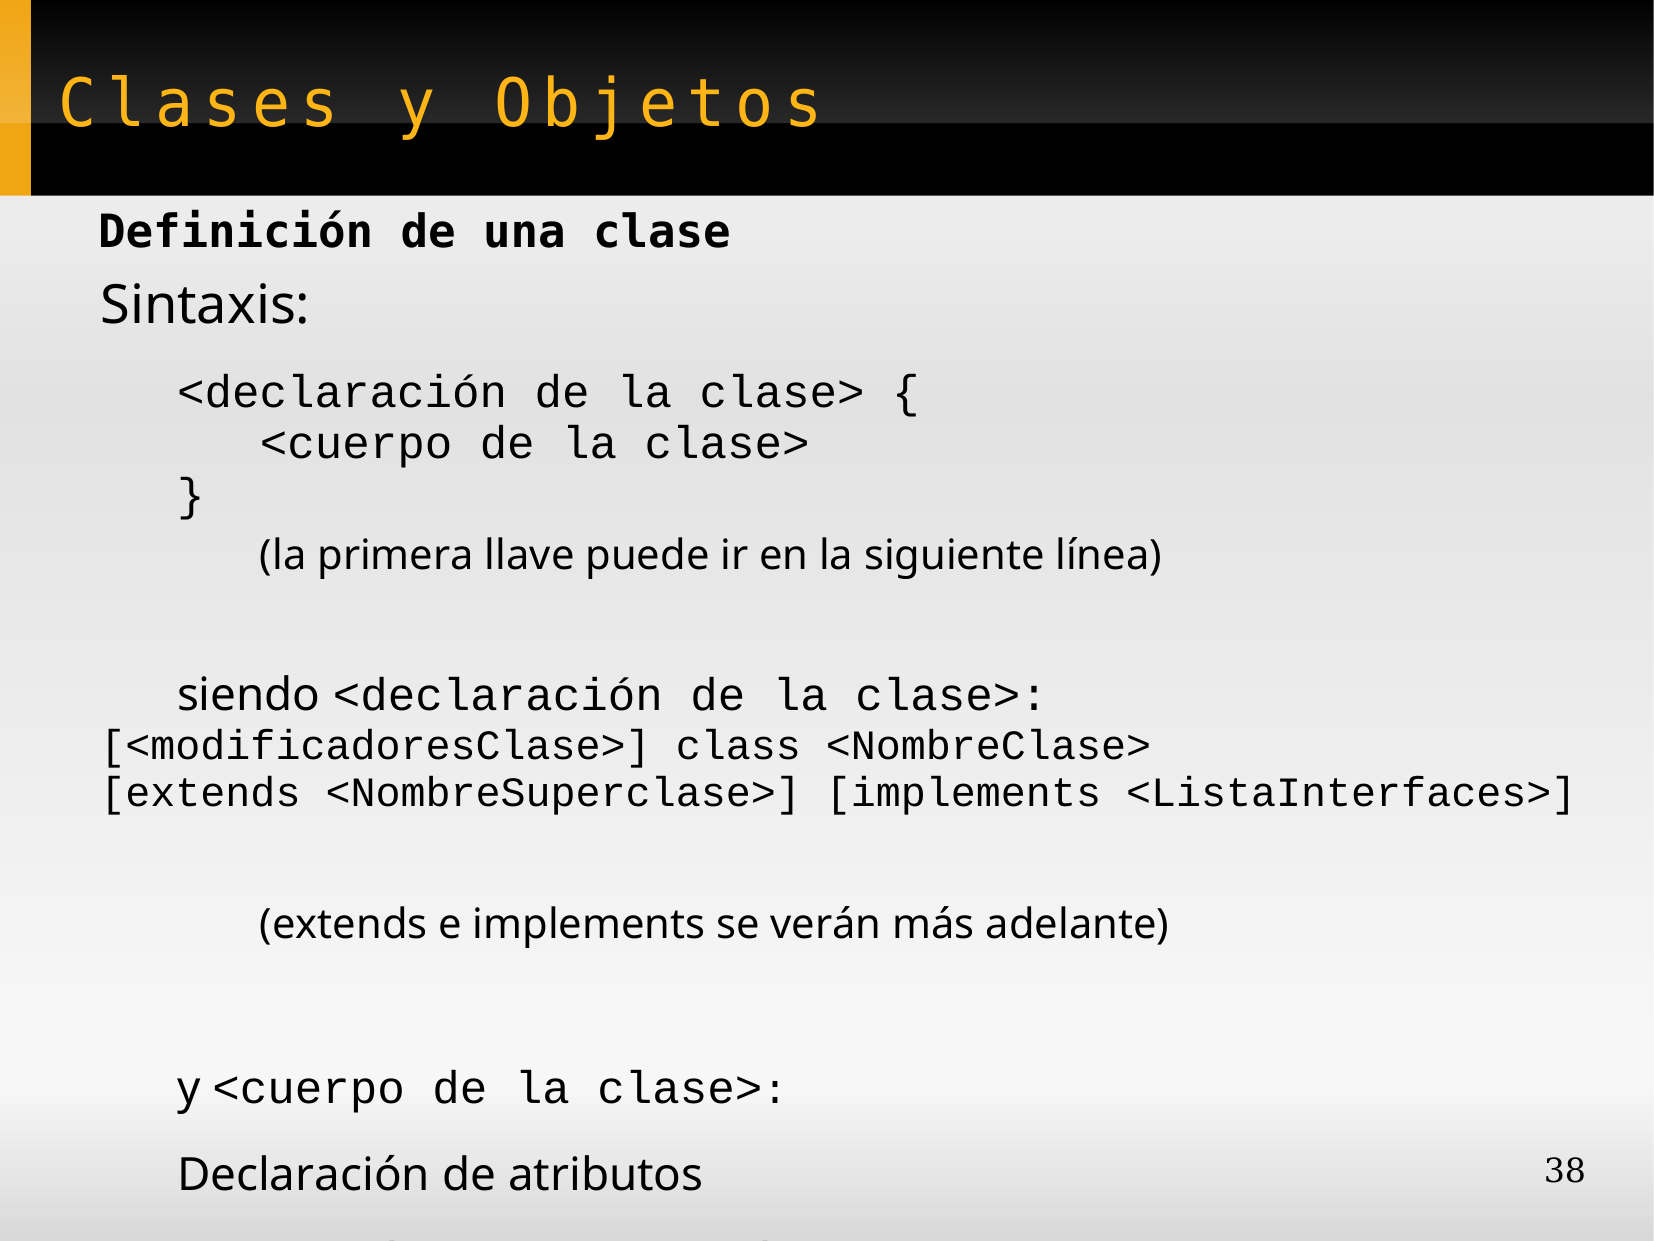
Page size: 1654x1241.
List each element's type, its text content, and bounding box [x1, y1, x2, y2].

picture [0, 0, 1654, 1241]
text_box Definición de una clase [83, 197, 746, 266]
list Sintaxis: <declaración de la clase> { <cuerpo de la clase> } (la primera llave puede ir en la siguiente línea) siendo <declaración de la clase>: [<modificadoresClase>] class <NombreClase> [extends <NombreSuperclase>] [implements <ListaInterfaces>] (extends e implements se verán más adelante) y <cuerpo de la clase>: Declaración de atributos Declaración y cuerpo de métodos [82, 265, 1625, 1223]
title Clases y Objetos [59, 29, 1595, 178]
